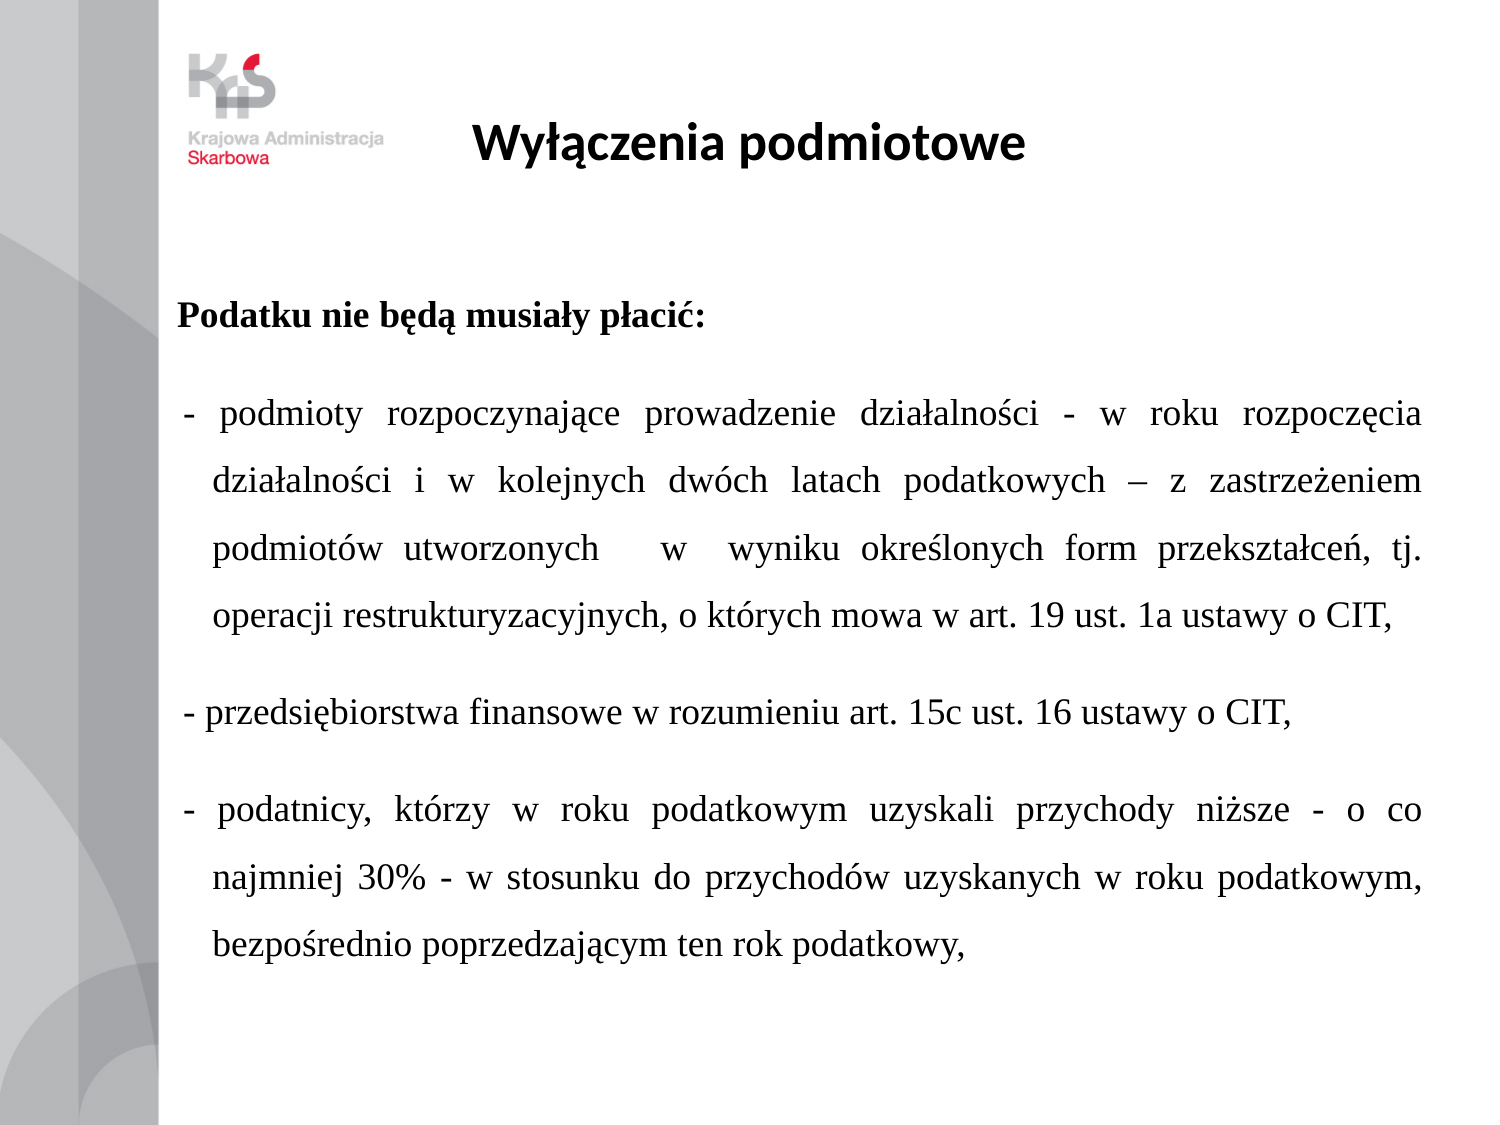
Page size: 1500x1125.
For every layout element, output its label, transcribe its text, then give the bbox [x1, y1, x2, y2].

list Podatku nie będą musiały płacić: - podmioty rozpoczynające prowadzenie działalności - w roku rozpoczęcia działalności i w kolejnych dwóch latach podatkowych – z zastrzeżeniem podmiotów utworzonych w wyniku określonych form przekształceń, tj. operacji restrukturyzacyjnych, o których mowa w art. 19 ust. 1a ustawy o CIT, - przedsiębiorstwa finansowe w rozumieniu art. 15c ust. 16 ustawy o CIT, - podatnicy, którzy w roku podatkowym uzyskali przychody niższe - o co najmniej 30% - w stosunku do przychodów uzyskanych w roku podatkowym, bezpośrednio poprzedzającym ten rok podatkowy, [177, 263, 1424, 1005]
picture [0, 0, 1500, 1125]
title Wyłączenia podmiotowe [75, 44, 1424, 232]
